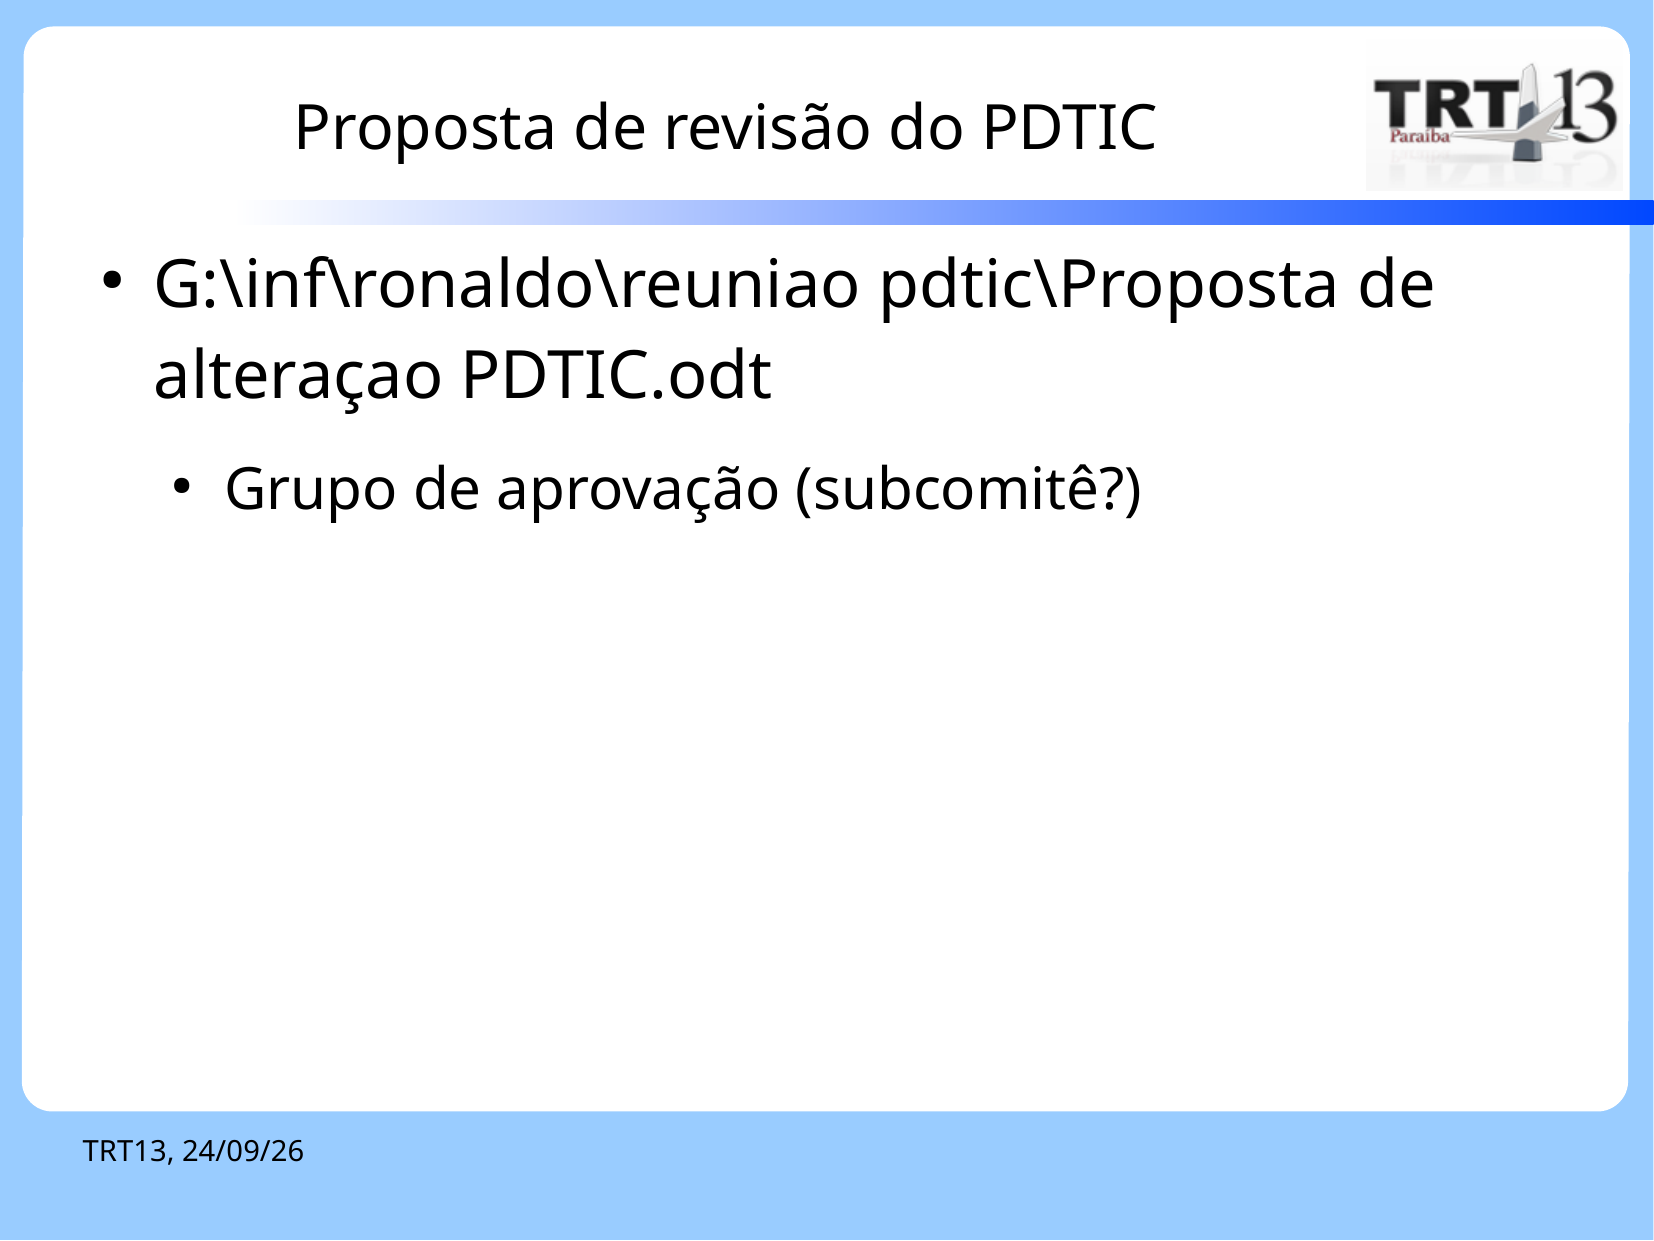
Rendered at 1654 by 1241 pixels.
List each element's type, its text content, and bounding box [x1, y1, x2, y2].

picture [1366, 39, 1623, 191]
title Proposta de revisão do PDTIC [82, 49, 1371, 201]
list G:\inf\ronaldo\reuniao pdtic\Proposta de alteraçao PDTIC.odt Grupo de aprovação (subcomitê?) [82, 236, 1571, 1055]
